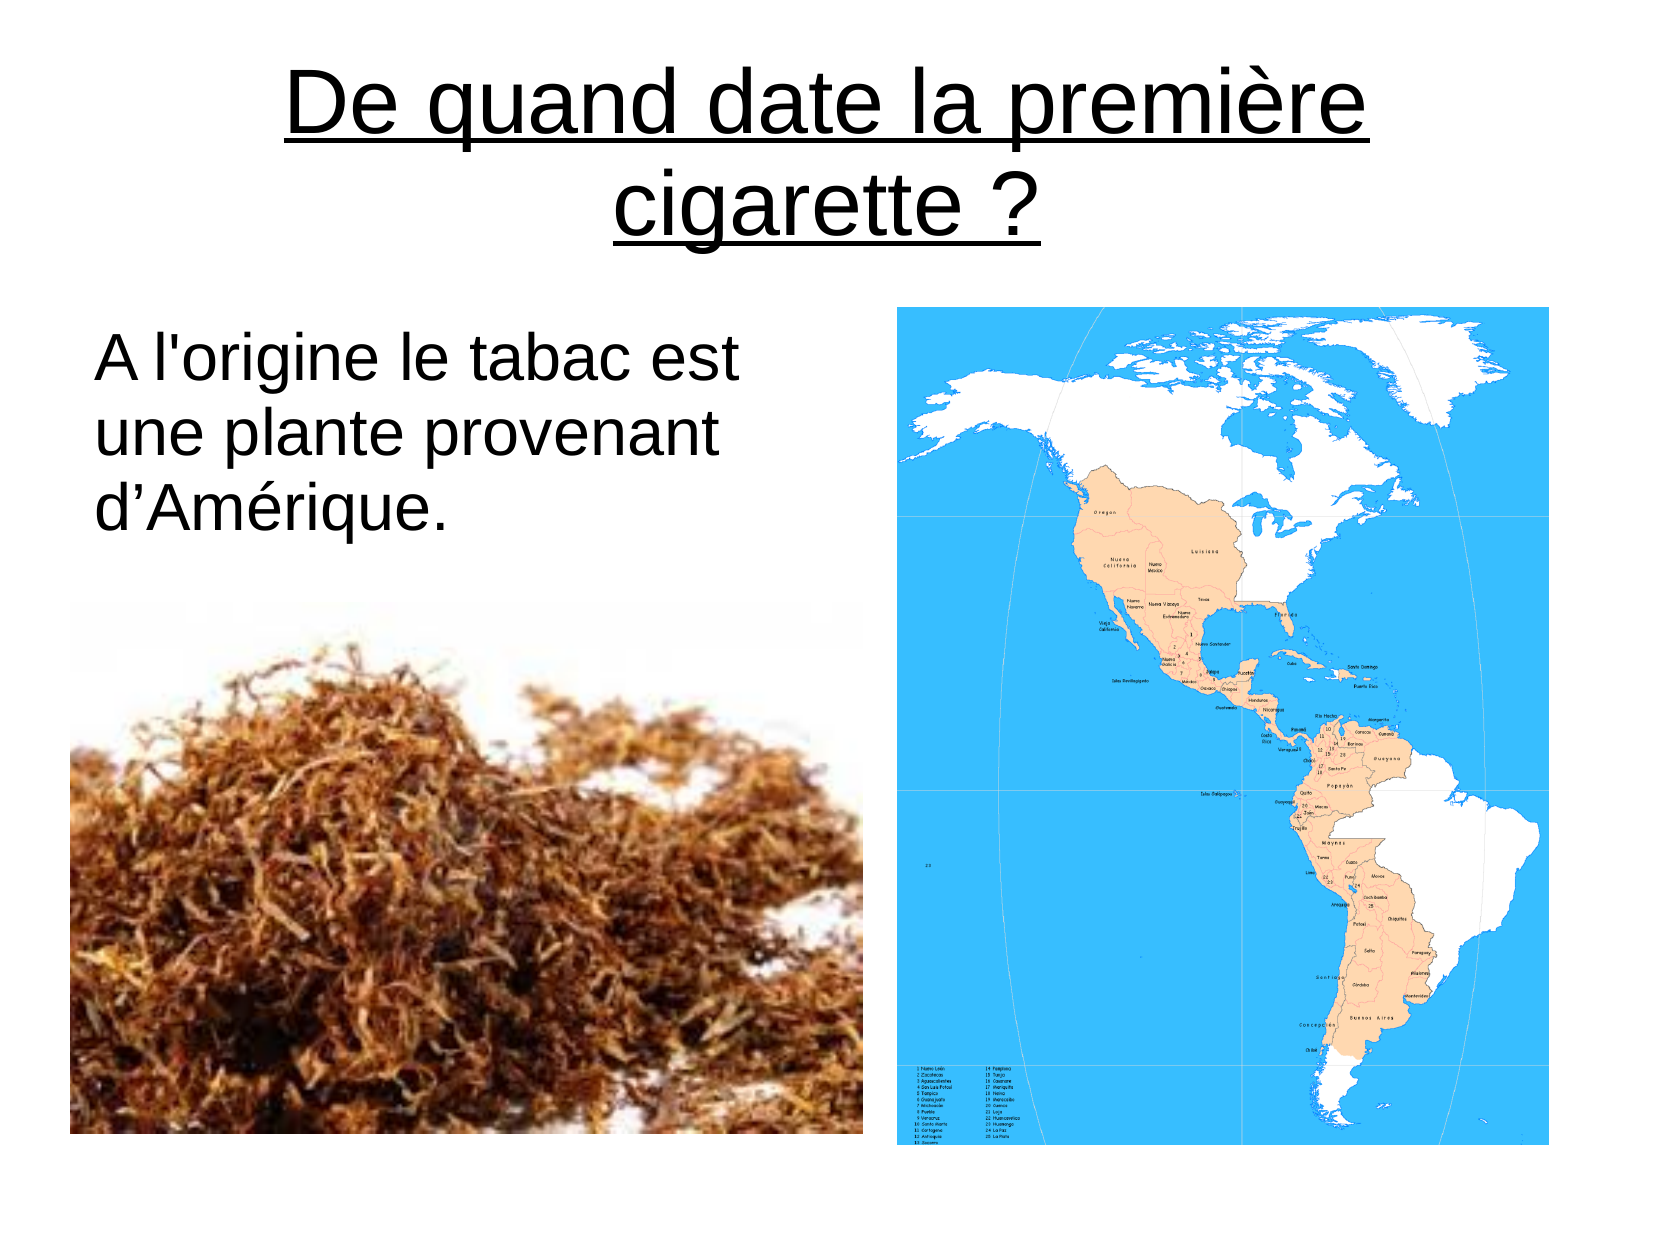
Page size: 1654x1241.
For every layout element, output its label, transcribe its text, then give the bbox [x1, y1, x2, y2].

title De quand date la première cigarette ? [82, 49, 1571, 257]
picture [70, 602, 863, 1134]
picture [897, 307, 1549, 1145]
list A l'origine le tabac est une plante provenant d’Amérique. [23, 320, 851, 1040]
